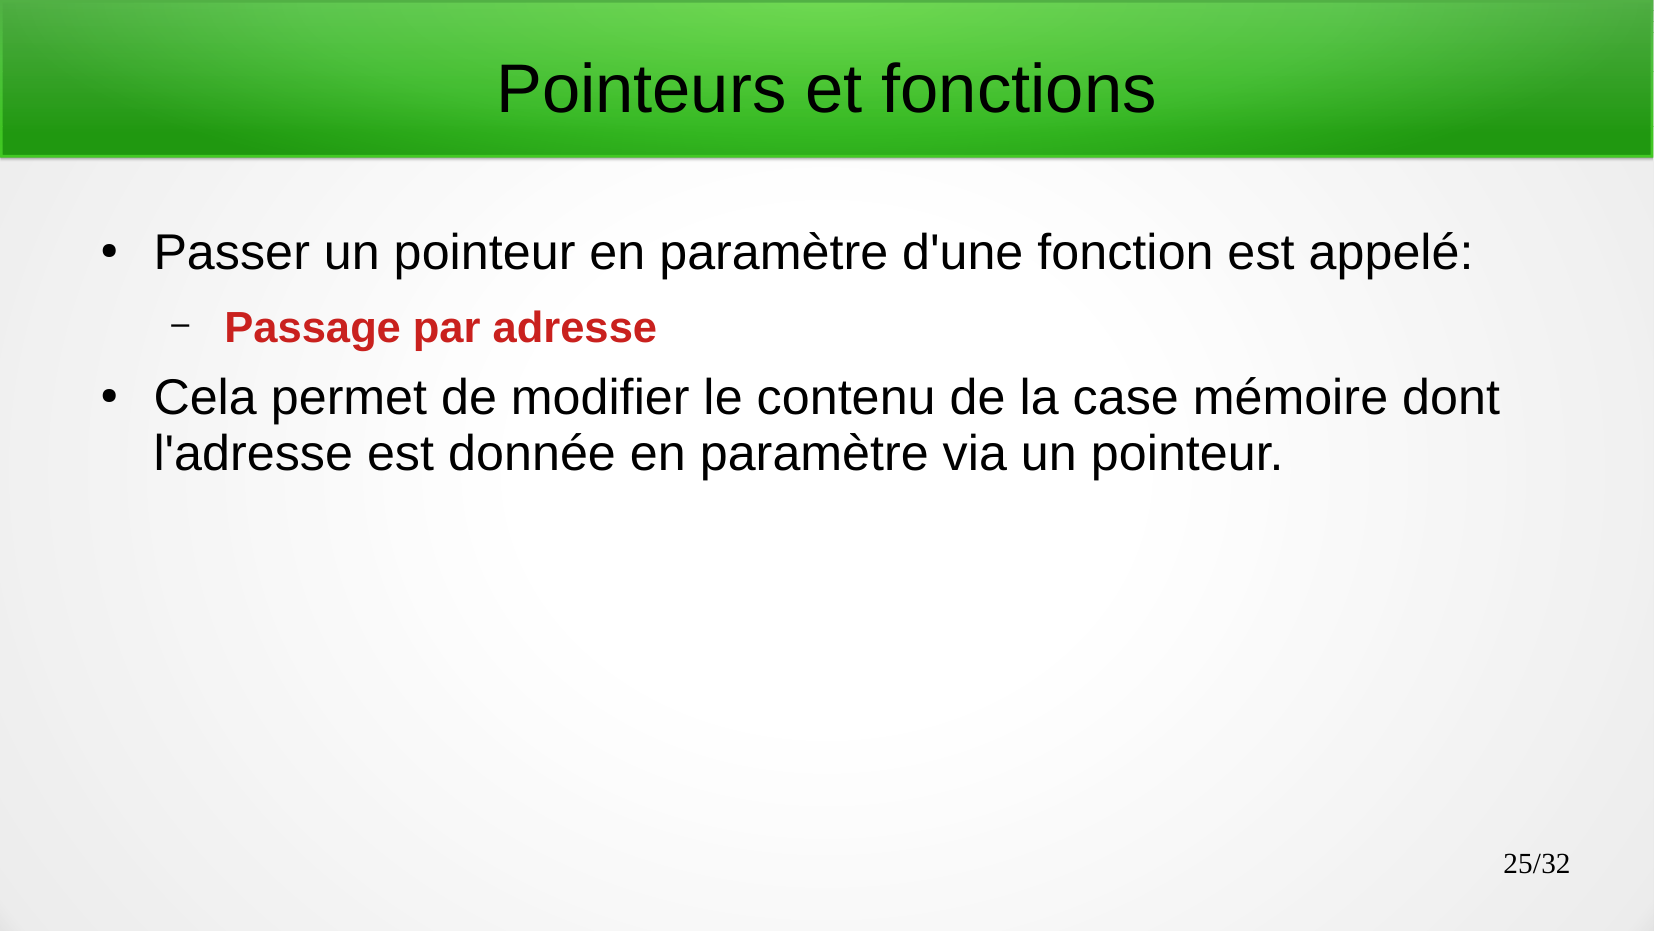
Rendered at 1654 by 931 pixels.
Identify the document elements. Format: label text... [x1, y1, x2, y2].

title Pointeurs et fonctions [82, 35, 1571, 142]
list Passer un pointeur en paramètre d'une fonction est appelé: Passage par adresse Cela permet de modifier le contenu de la case mémoire dont l'adresse est donnée en paramètre via un pointeur. [82, 224, 1571, 764]
